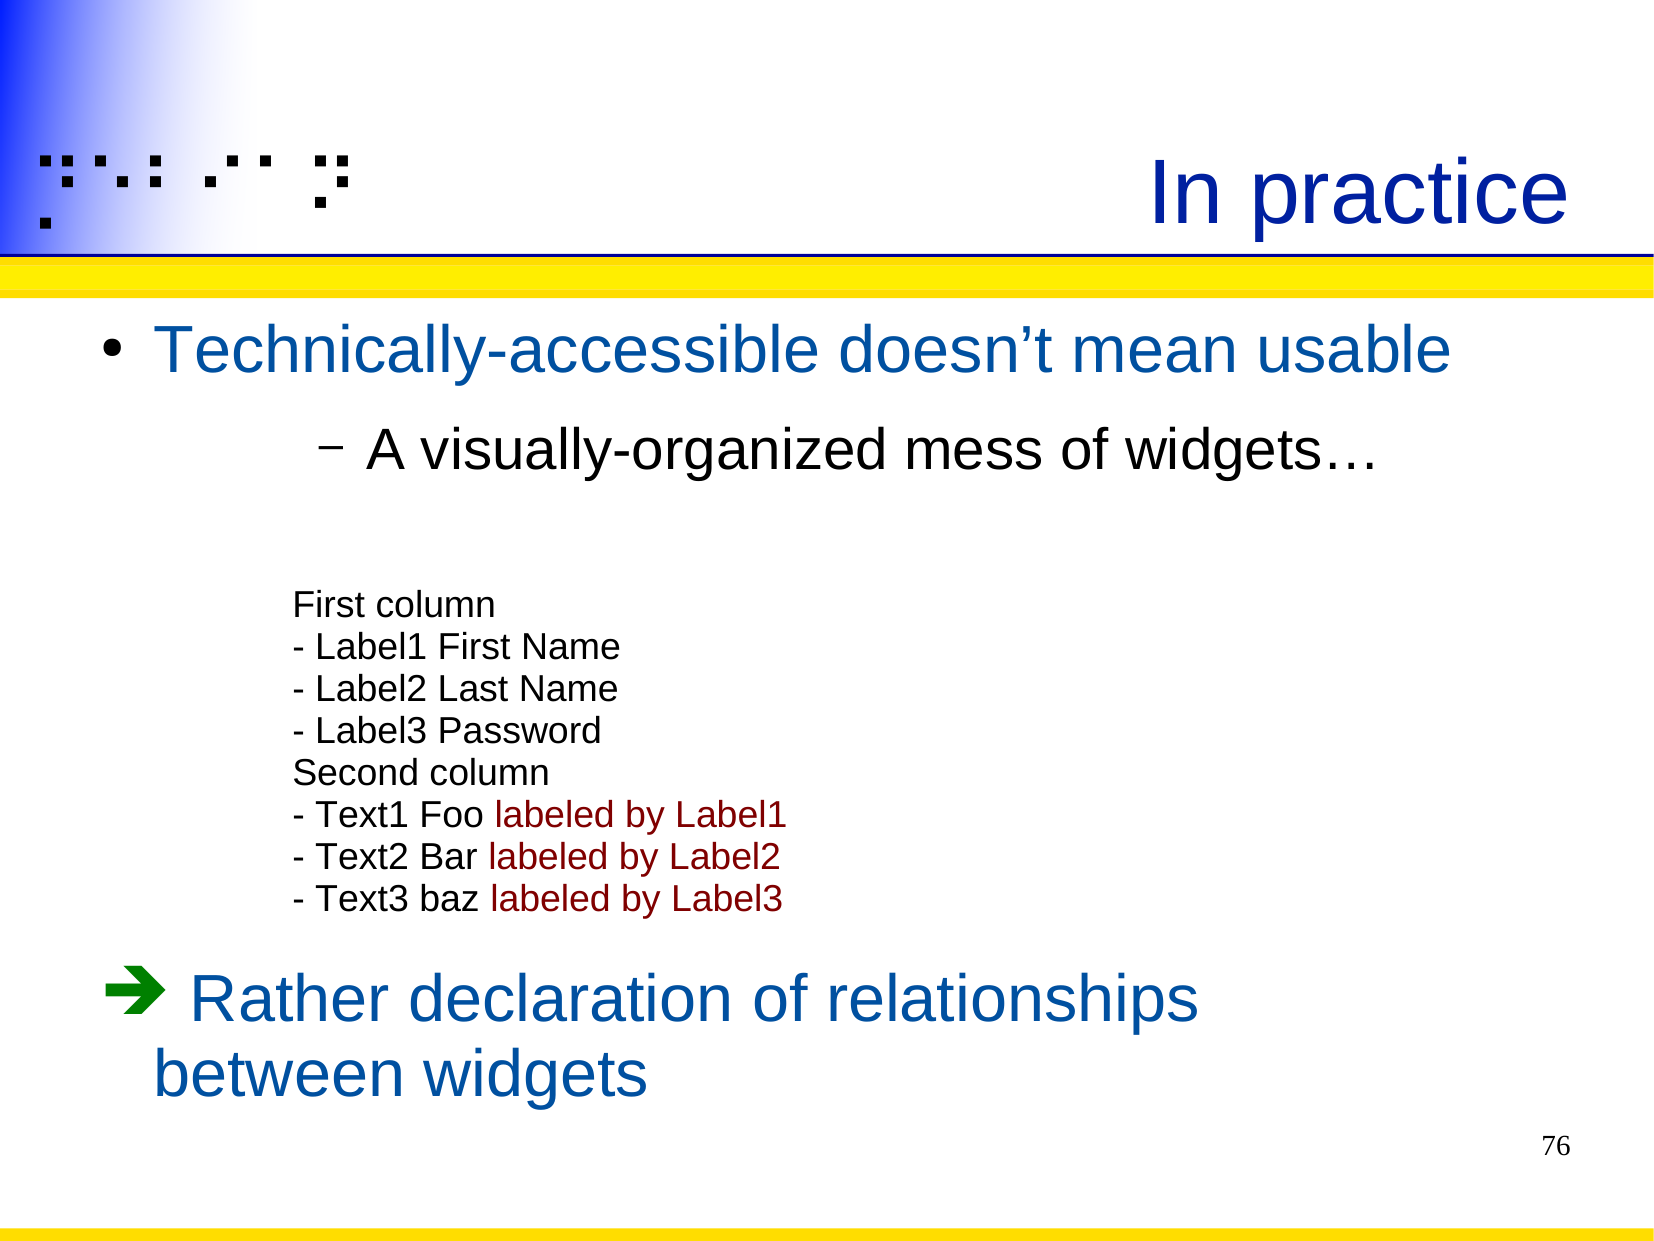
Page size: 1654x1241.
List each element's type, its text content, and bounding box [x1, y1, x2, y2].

list Technically-accessible doesn’t mean usable A visually-organized mess of widgets… Rather declaration of relationships between widgets [82, 312, 1571, 1241]
text_box First column - Label1 First Name - Label2 Last Name - Label3 Password Second column - Text1 Foo labeled by Label1 - Text2 Bar labeled by Label2 - Text3 baz labeled by Label3 [277, 575, 803, 927]
title In practice [372, 126, 1571, 257]
